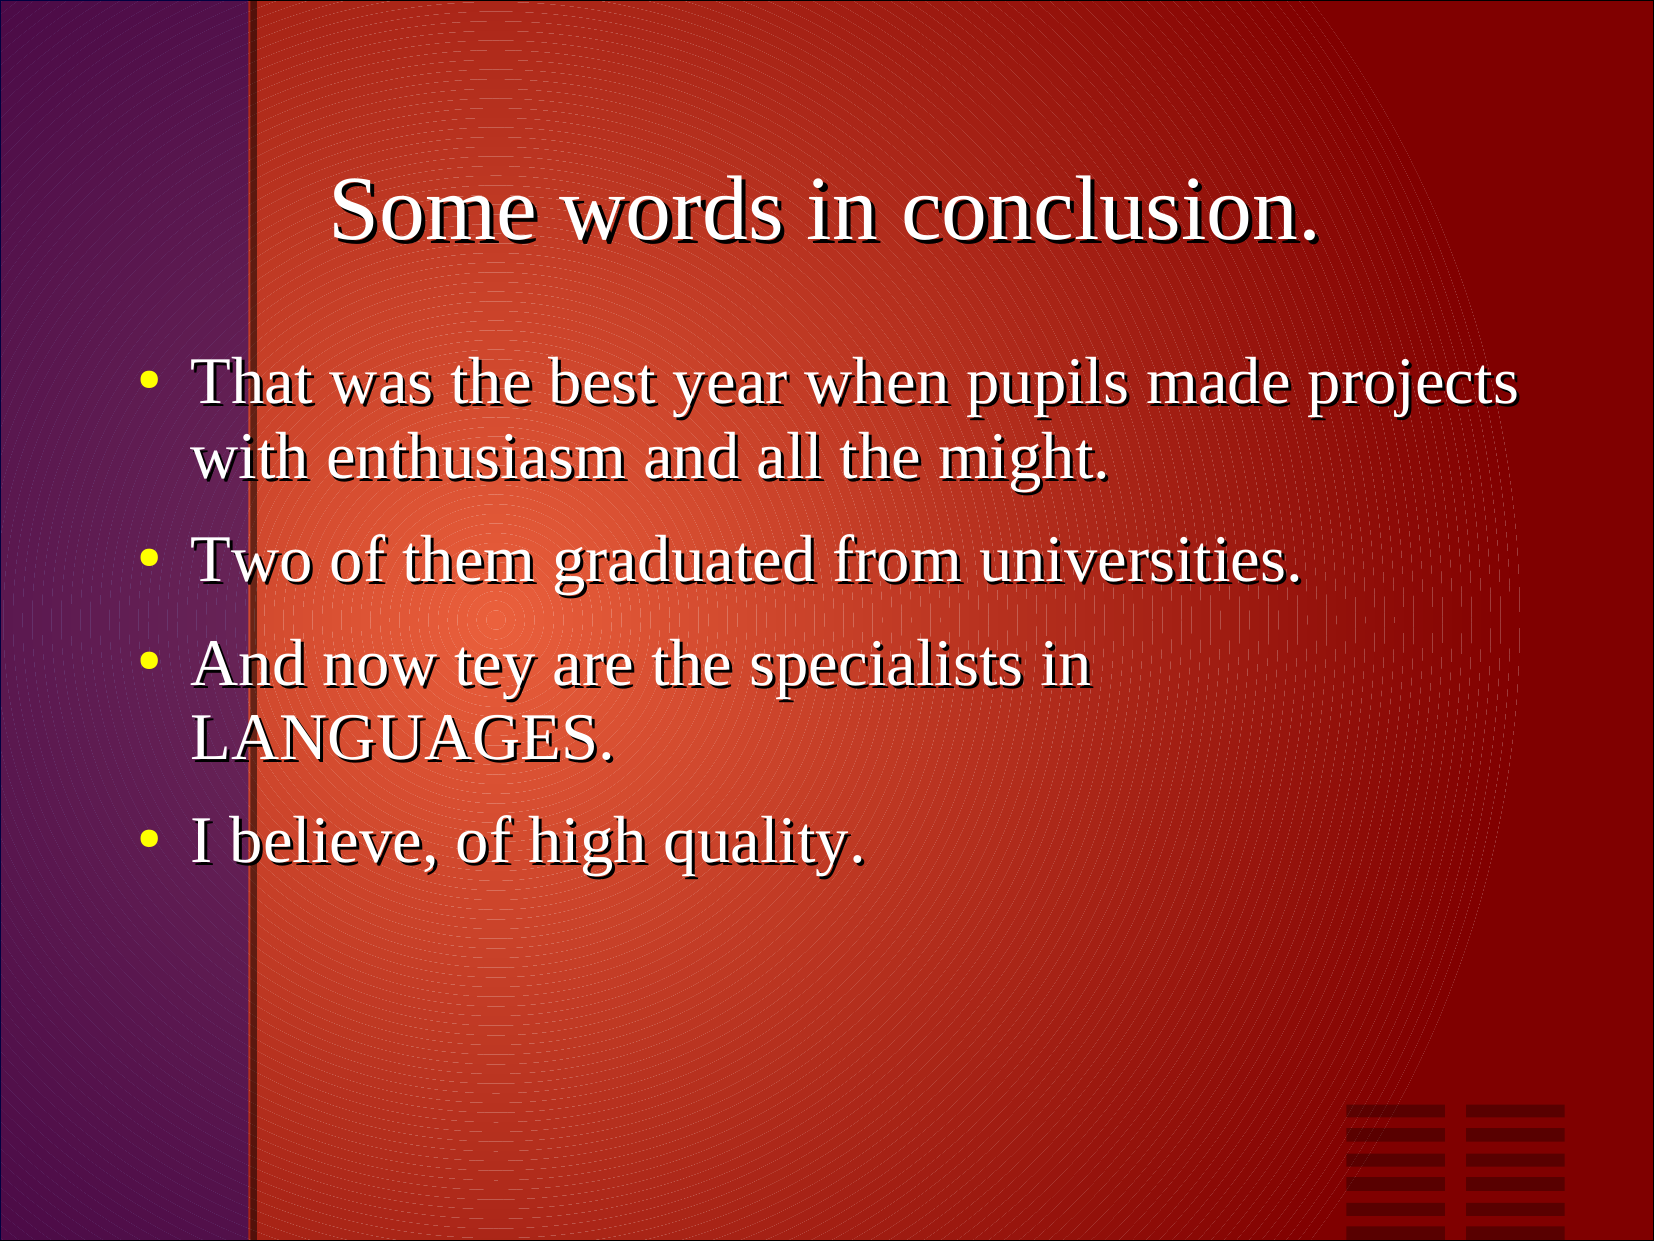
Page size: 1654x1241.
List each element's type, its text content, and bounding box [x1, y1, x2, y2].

list That was the best year when pupils made projects with enthusiasm and all the might. Two of them graduated from universities. And now tey are the specialists in LANGUAGES. I believe, of high quality. [119, 344, 1533, 1149]
title Some words in conclusion. [119, 104, 1533, 313]
